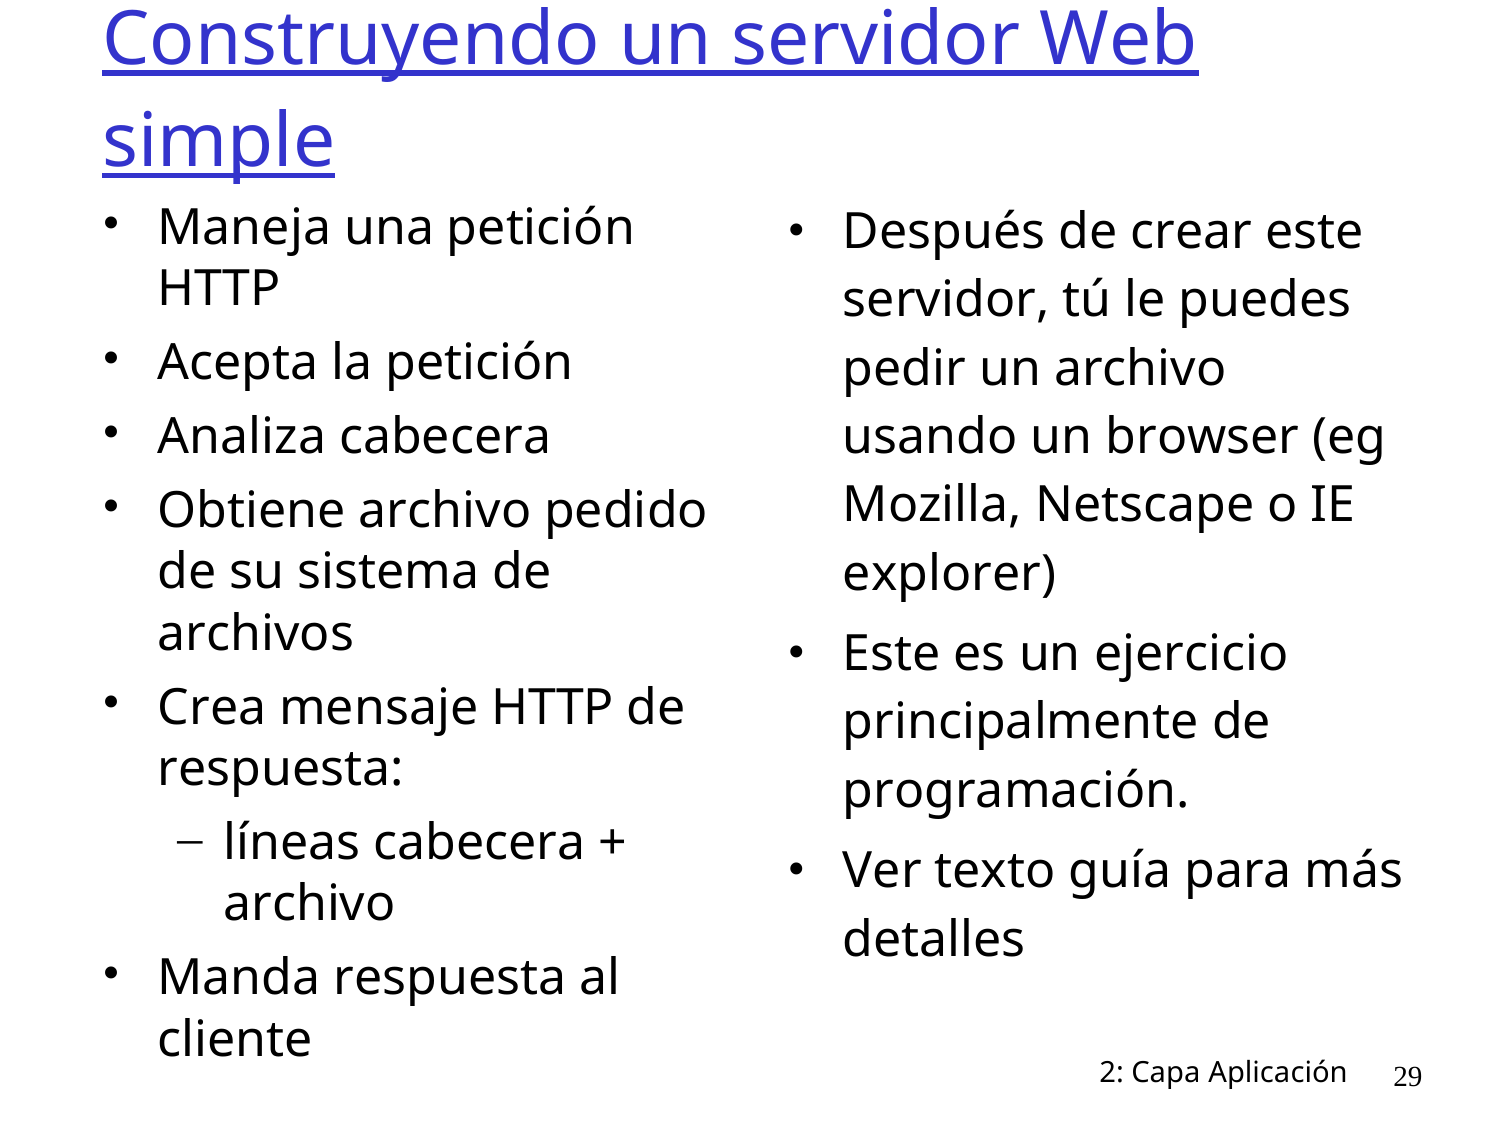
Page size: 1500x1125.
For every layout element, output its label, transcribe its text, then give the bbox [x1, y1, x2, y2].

list Después de crear este servidor, tú le puedes pedir un archivo usando un browser (eg Mozilla, Netscape o IE explorer)‏ Este es un ejercicio principalmente de programación. Ver texto guía para más detalles [772, 187, 1426, 1066]
list Maneja una petición HTTP Acepta la petición Analiza cabecera‏ Obtiene archivo pedido de su sistema de archivos‏ Crea mensaje HTTP de respuesta: líneas cabecera + archivo Manda respuesta al cliente [87, 187, 741, 1066]
title Construyendo un servidor Web simple [87, 15, 1426, 158]
